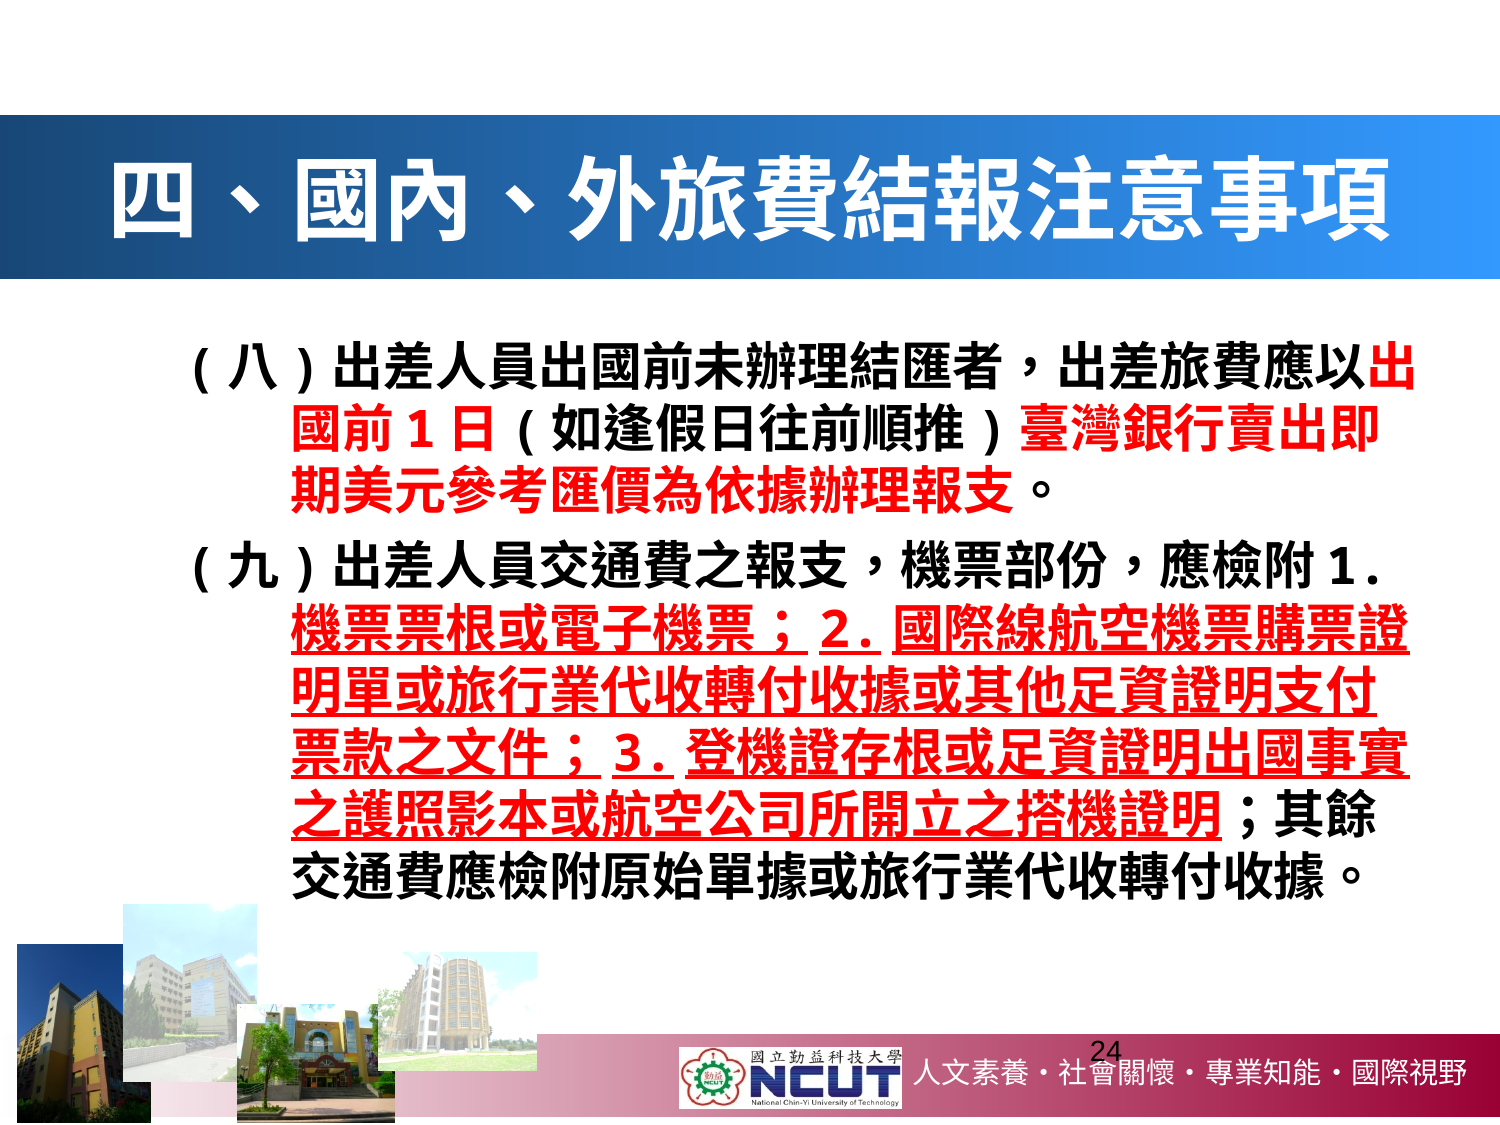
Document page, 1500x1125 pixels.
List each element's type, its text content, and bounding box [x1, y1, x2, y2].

title 四、國內、外旅費結報注意事項 [0, 115, 1500, 279]
text_box [1074, 1024, 1426, 1103]
list (八)出差人員出國前未辦理結匯者，出差旅費應以出國前1日(如逢假日往前順推)臺灣銀行賣出即期美元參考匯價為依據辦理報支。 (九)出差人員交通費之報支，機票部份，應檢附1.機票票根或電子機票；2.國際線航空機票購票證明單或旅行業代收轉付收據或其他足資證明支付票款之文件；3.登機證存根或足資證明出國事實之護照影本或航空公司所開立之搭機證明；其餘交通費應檢附原始單據或旅行業代收轉付收據。 [64, 326, 1436, 977]
